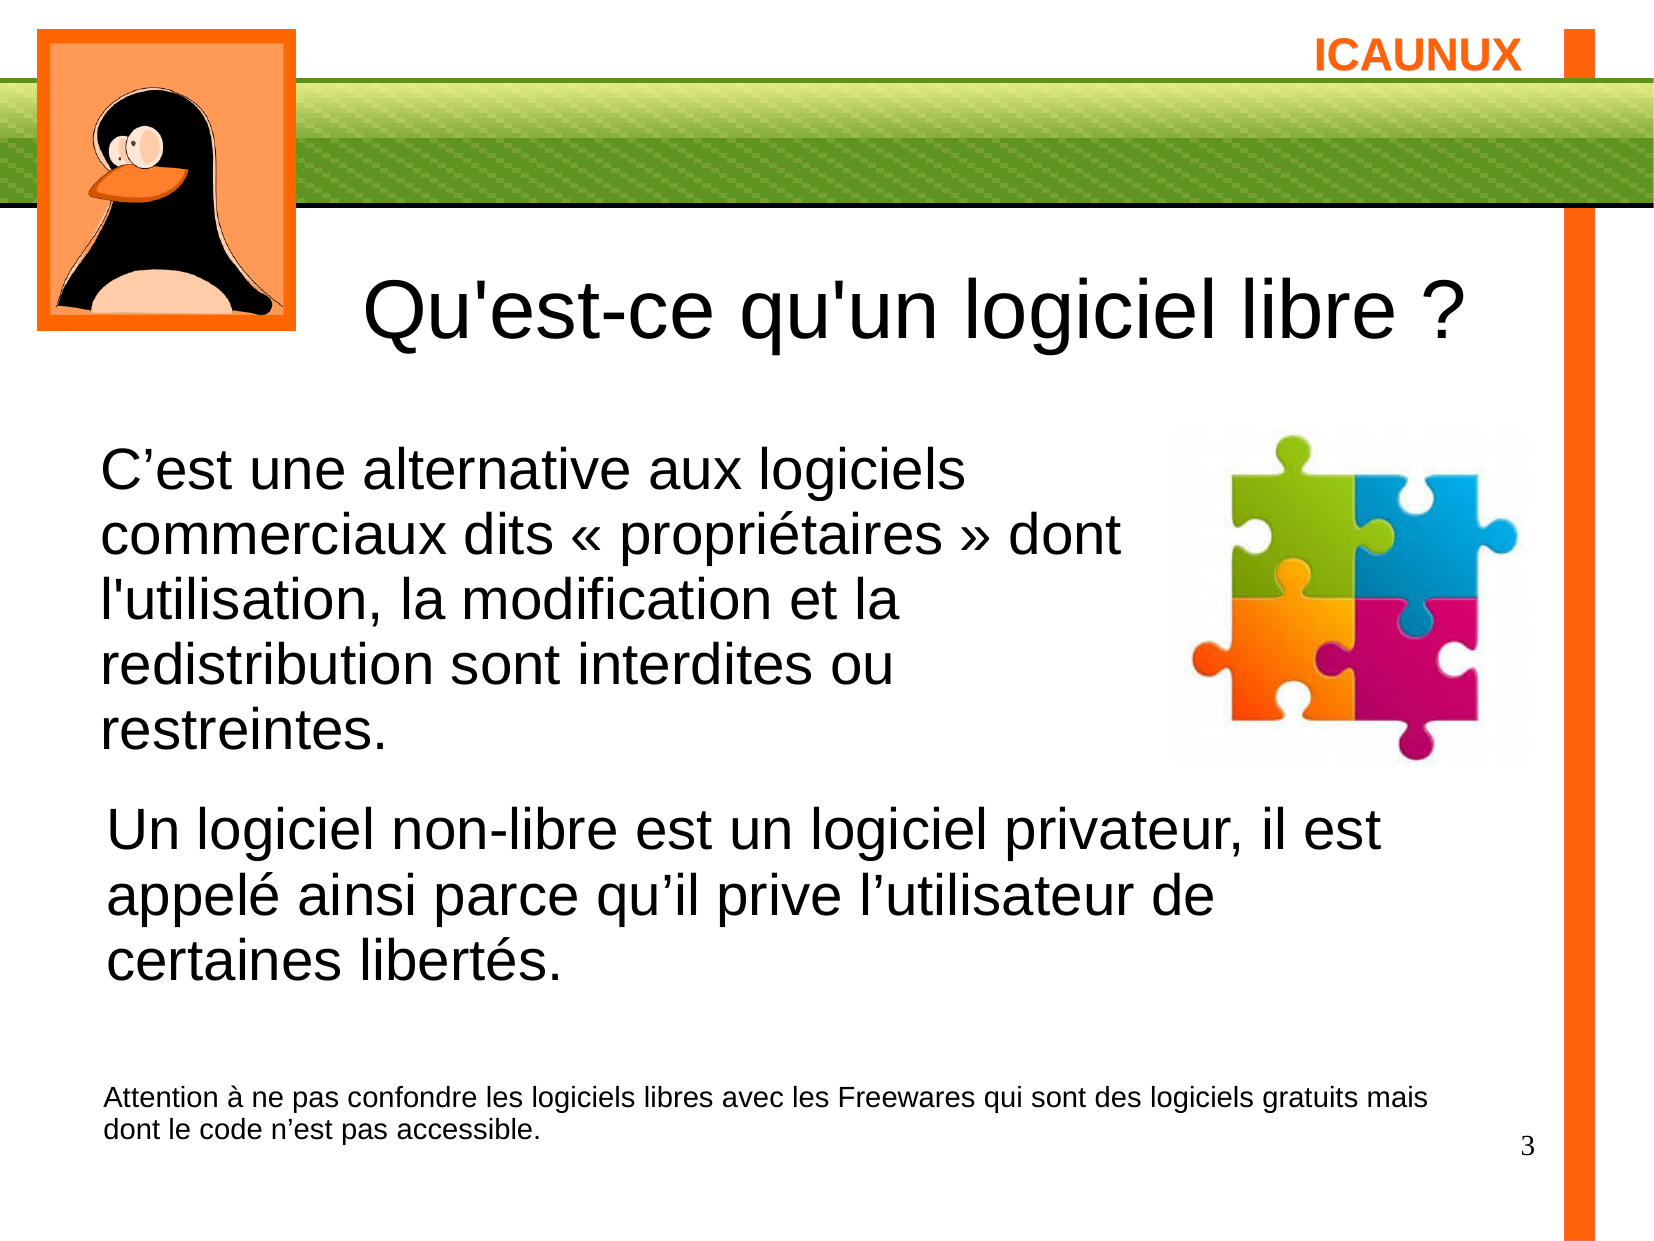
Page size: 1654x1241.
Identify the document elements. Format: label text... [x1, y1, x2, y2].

picture [1173, 428, 1536, 768]
list C’est une alternative aux logiciels commerciaux dits « propriétaires » dont l'utilisation, la modification et la redistribution sont interdites ou restreintes. [100, 437, 1146, 763]
list Un logiciel non-libre est un logiciel privateur, il est appelé ainsi parce qu’il prive l’utilisateur de certaines libertés. [106, 797, 1447, 1073]
picture [0, 29, 1654, 331]
title Qu'est-ce qu'un logiciel libre ? [324, 235, 1506, 384]
text_box Attention à ne pas confondre les logiciels libres avec les Freewares qui sont des logiciels gratuits mais dont le code n’est pas accessible. [88, 1073, 1447, 1154]
